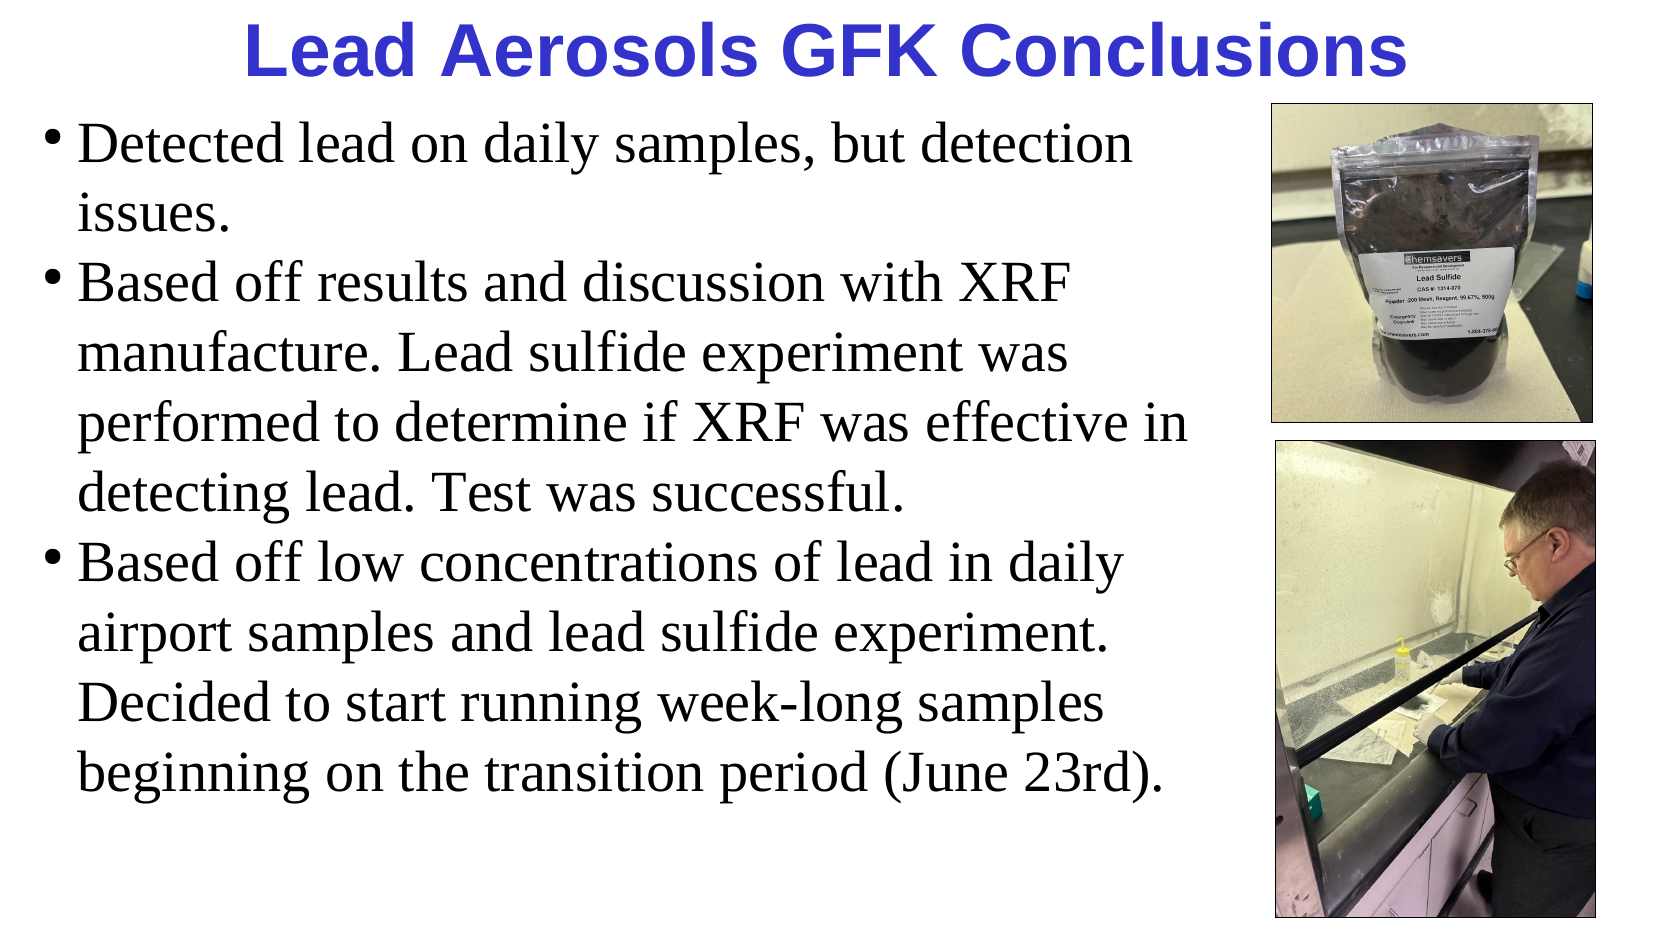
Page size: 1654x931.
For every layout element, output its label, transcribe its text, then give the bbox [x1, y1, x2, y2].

picture [1275, 440, 1596, 918]
text_box Detected lead on daily samples, but detection issues. Based off results and discussion with XRF manufacture. Lead sulfide experiment was performed to determine if XRF was effective in detecting lead. Test was successful. Based off low concentrations of lead in daily airport samples and lead sulfide experiment. Decided to start running week-long samples beginning on the transition period (June 23rd). [27, 103, 1299, 863]
picture [1271, 103, 1593, 423]
title Lead Aerosols GFK Conclusions [0, 0, 1654, 100]
